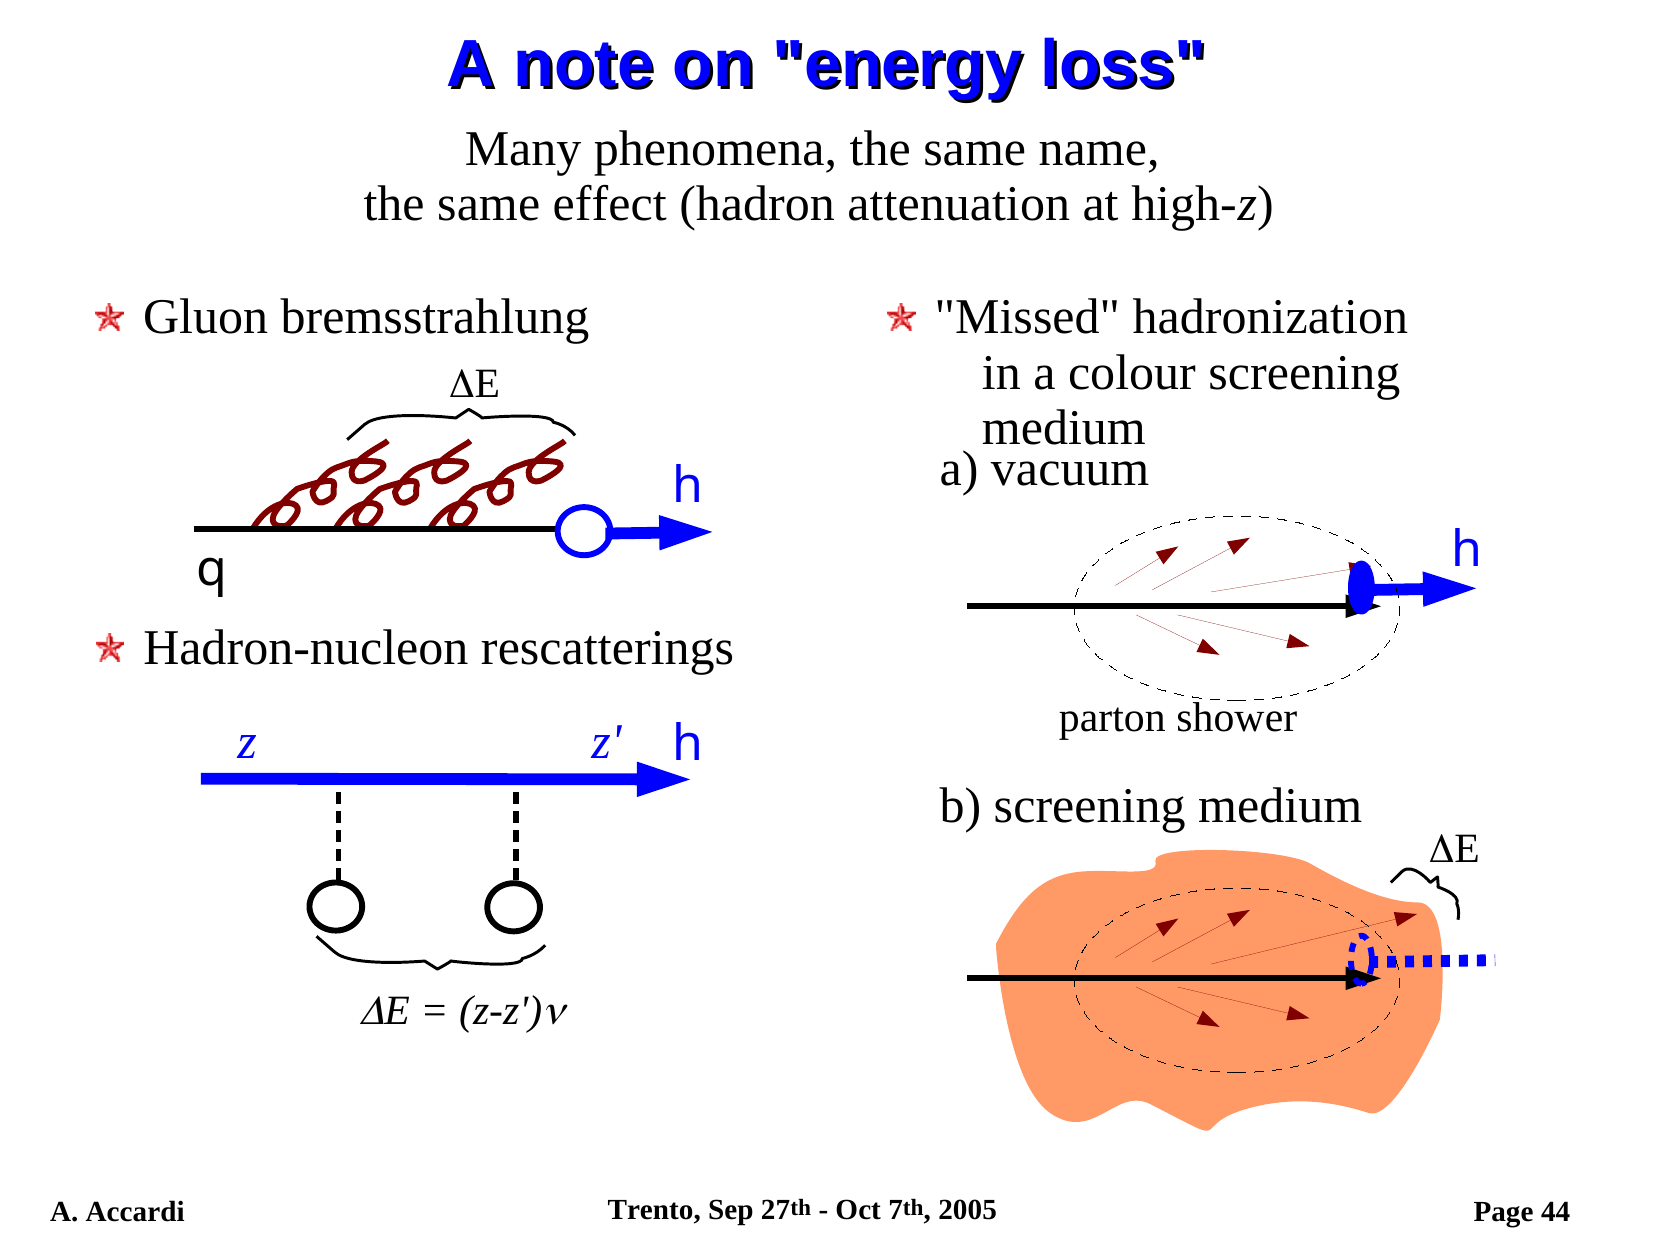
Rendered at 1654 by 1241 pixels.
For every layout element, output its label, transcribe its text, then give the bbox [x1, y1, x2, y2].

text_box z' [591, 713, 622, 774]
text_box h [1451, 512, 1486, 584]
text_box "Missed" hadronization in a colour screening medium [887, 289, 1541, 411]
text_box [557, 507, 610, 556]
text_box A note on "energy loss" [29, 22, 1625, 109]
text_box Many phenomena, the same name, the same effect (hadron attenuation at high-z) [363, 120, 1291, 242]
text_box parton shower [1058, 693, 1298, 745]
text_box A. Accardi [32, 1187, 203, 1241]
text_box Gluon bremsstrahlung [95, 289, 686, 350]
text_box DE [1428, 825, 1481, 881]
text_box q [196, 532, 231, 593]
text_box [996, 849, 1443, 1131]
text_box a) vacuum [939, 440, 1150, 502]
text_box h [672, 706, 707, 778]
text_box [487, 883, 541, 932]
text_box Trento, Sep 27th - Oct 7th, 2005 [602, 1193, 1003, 1233]
text_box Hadron-nucleon rescatterings [96, 620, 829, 681]
text_box [1350, 563, 1372, 612]
text_box h [672, 448, 707, 520]
text_box DE [449, 360, 501, 416]
text_box [309, 882, 363, 931]
text_box Page 33 [1525, 1195, 1623, 1234]
text_box b) screening medium [939, 777, 1363, 839]
text_box z [237, 713, 257, 774]
text_box DE = (z-z')n [358, 986, 565, 1042]
